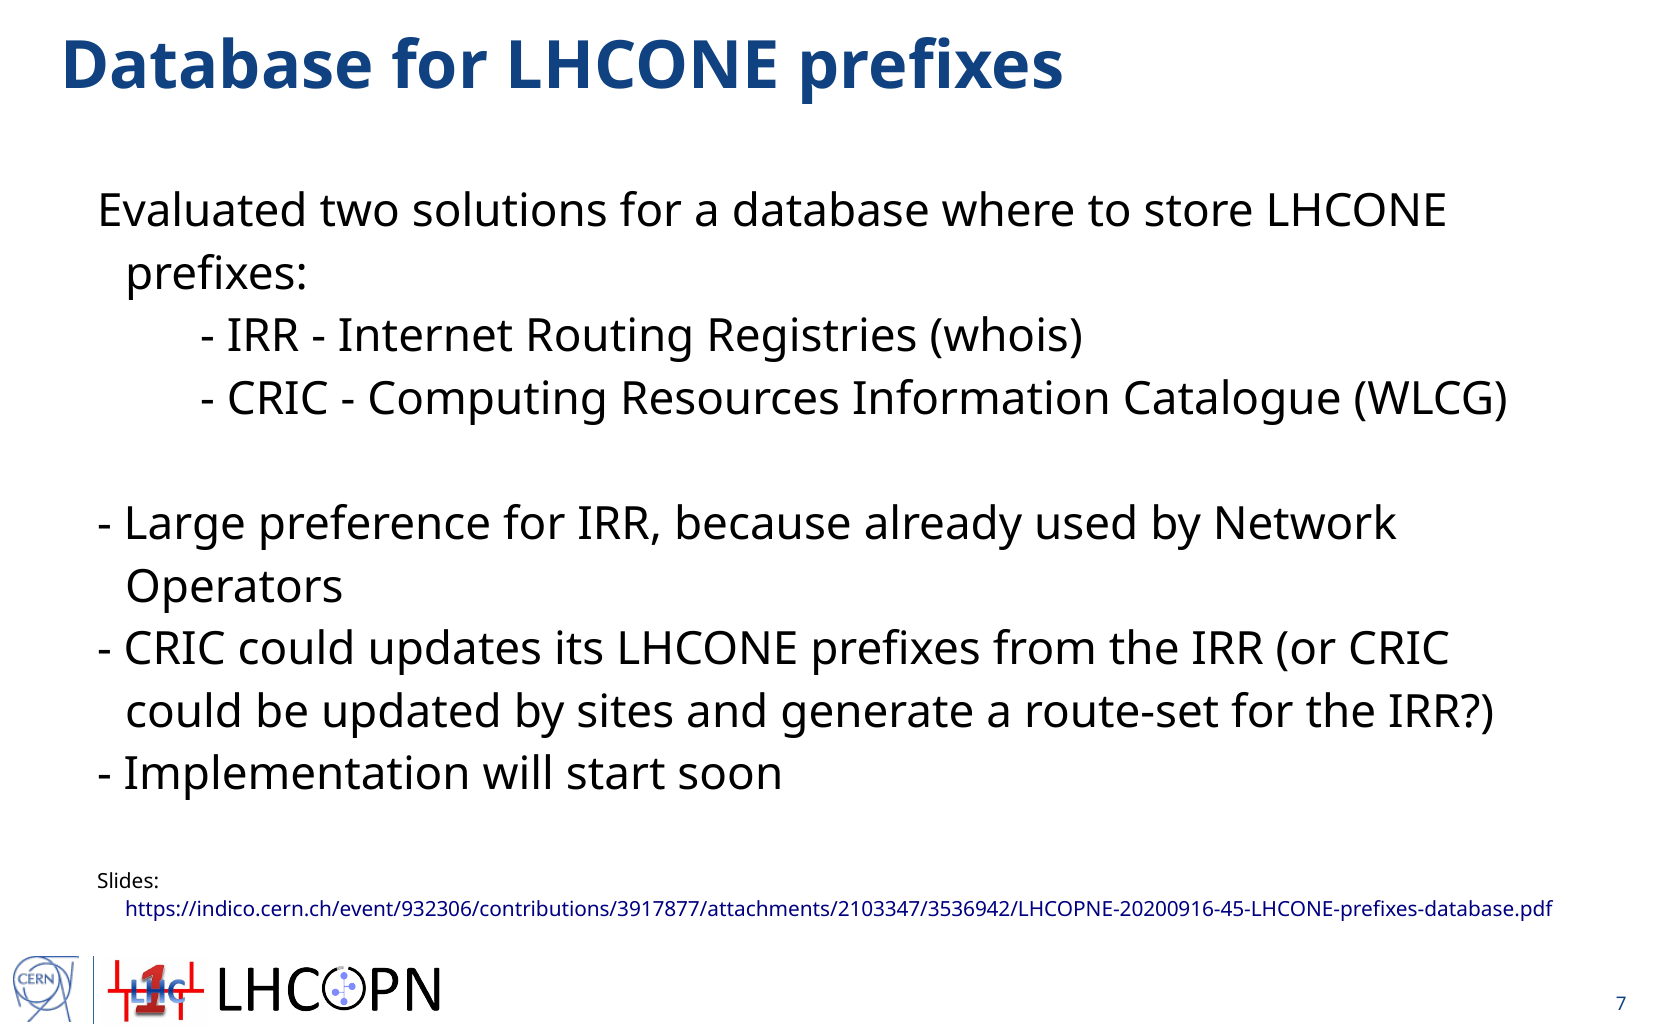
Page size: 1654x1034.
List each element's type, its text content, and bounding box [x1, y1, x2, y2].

title Database for LHCONE prefixes [60, 0, 1528, 138]
text_box Evaluated two solutions for a database where to store LHCONE prefixes: - IRR - Internet Routing Registries (whois) - CRIC - Computing Resources Information Catalogue (WLCG) - Large preference for IRR, because already used by Network Operators - CRIC could updates its LHCONE prefixes from the IRR (or CRIC could be updated by sites and generate a route-set for the IRR?) - Implementation will start soon Slides: https://indico.cern.ch/event/932306/contributions/3917877/attachments/2103347/3536942/LHCOPNE-20200916-45-LHCONE-prefixes-database.pdf [82, 170, 1578, 1034]
picture [13, 956, 79, 1032]
